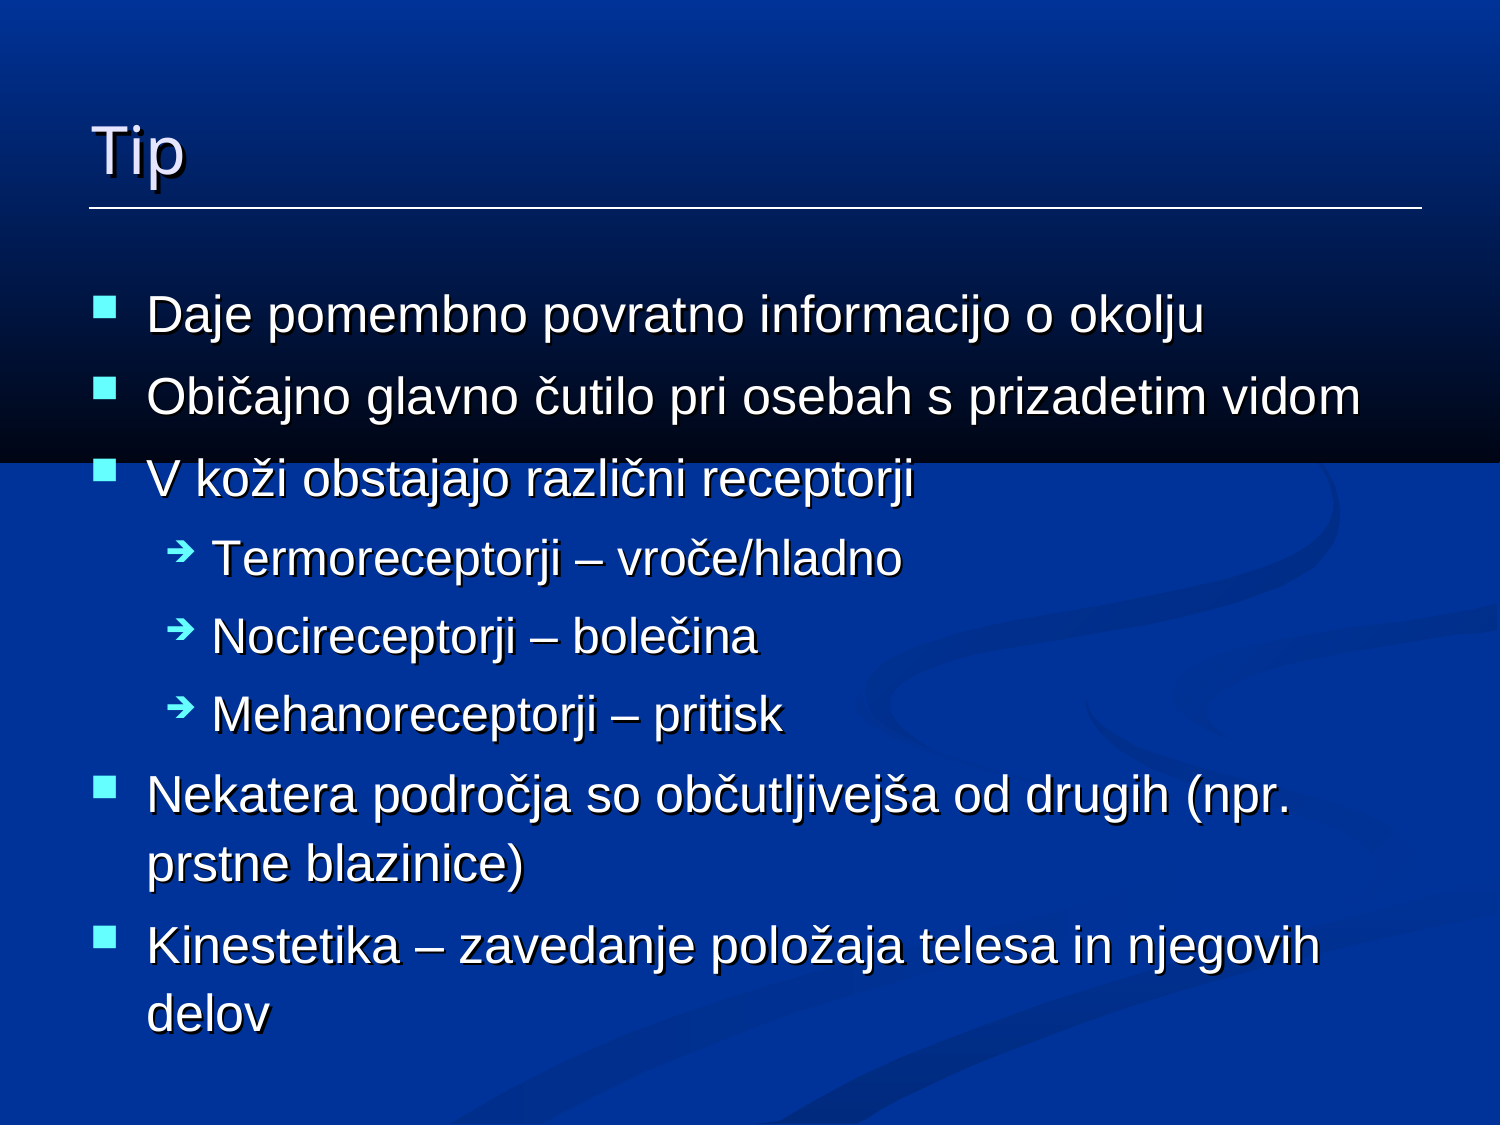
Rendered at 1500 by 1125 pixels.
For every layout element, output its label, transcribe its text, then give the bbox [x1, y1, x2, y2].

text_box Tip [76, 54, 1352, 242]
list Daje pomembno povratno informacijo o okolju Običajno glavno čutilo pri osebah s prizadetim vidom V koži obstajajo različni receptorji Termoreceptorji – vroče/hladno Nocireceptorji – bolečina Mehanoreceptorji – pritisk Nekatera področja so občutljivejša od drugih (npr. prstne blazinice) Kinestetika – zavedanje položaja telesa in njegovih delov [74, 267, 1459, 1071]
